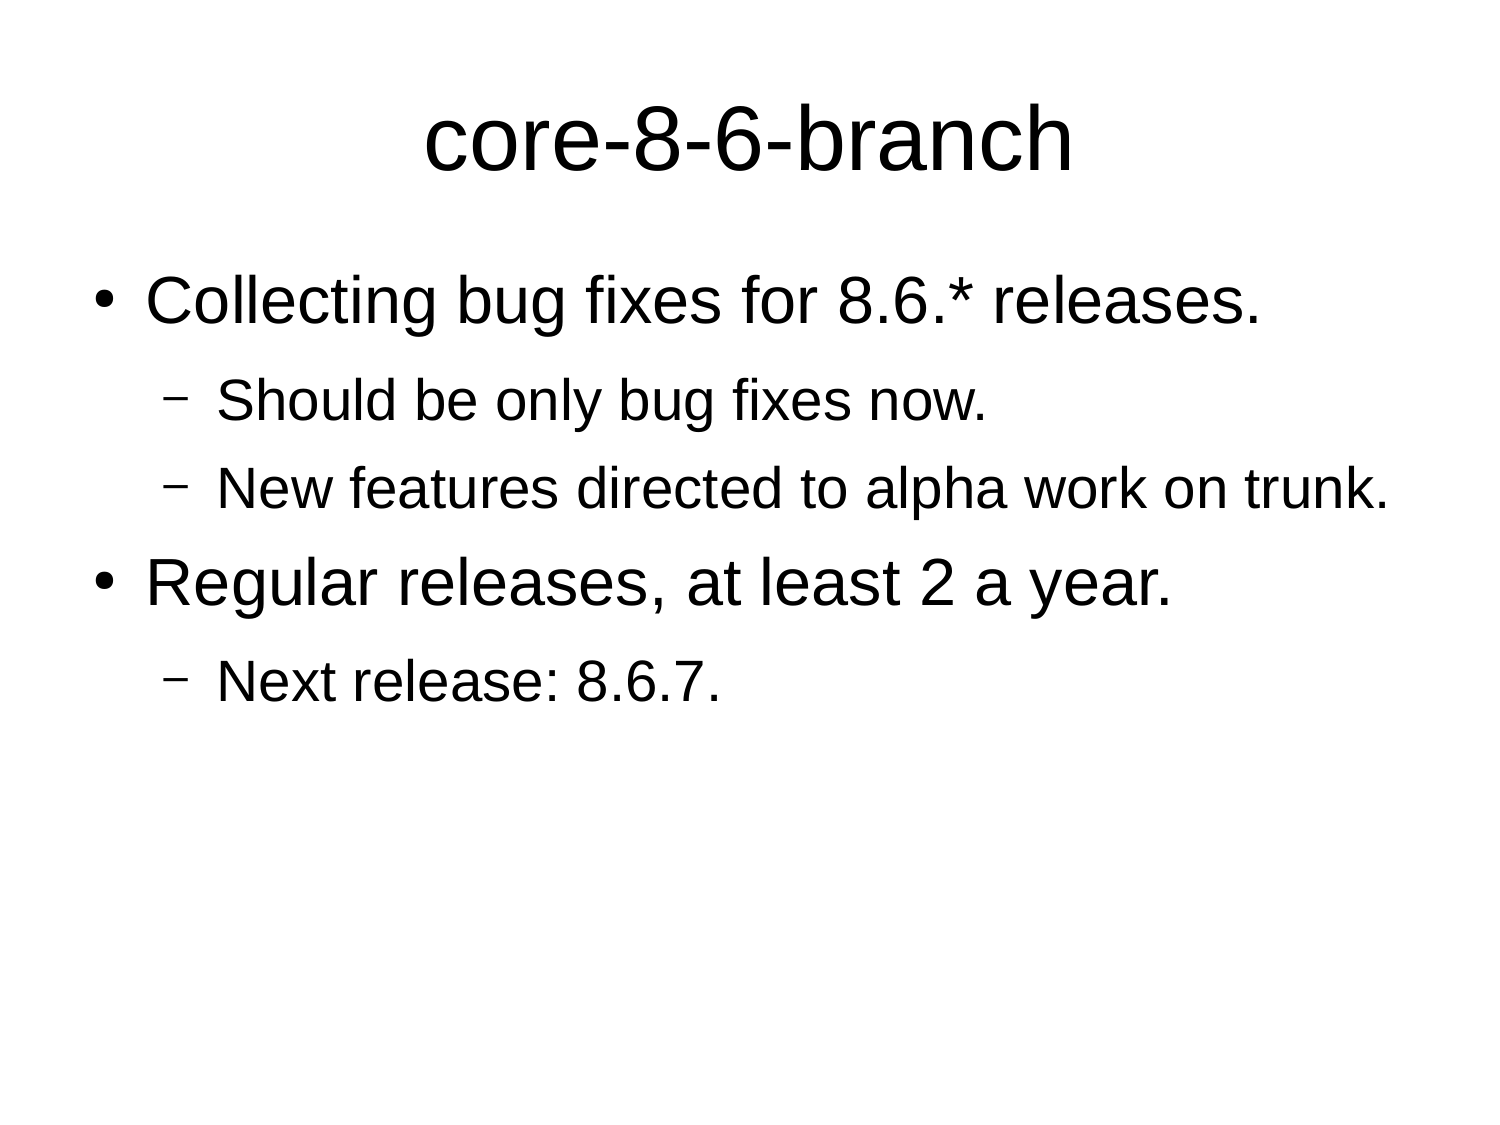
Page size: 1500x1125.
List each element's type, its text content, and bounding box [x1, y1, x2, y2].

title core-8-6-branch [75, 44, 1425, 233]
list Collecting bug fixes for 8.6.* releases. Should be only bug fixes now. New features directed to alpha work on trunk. Regular releases, at least 2 a year. Next release: 8.6.7. [75, 263, 1425, 916]
